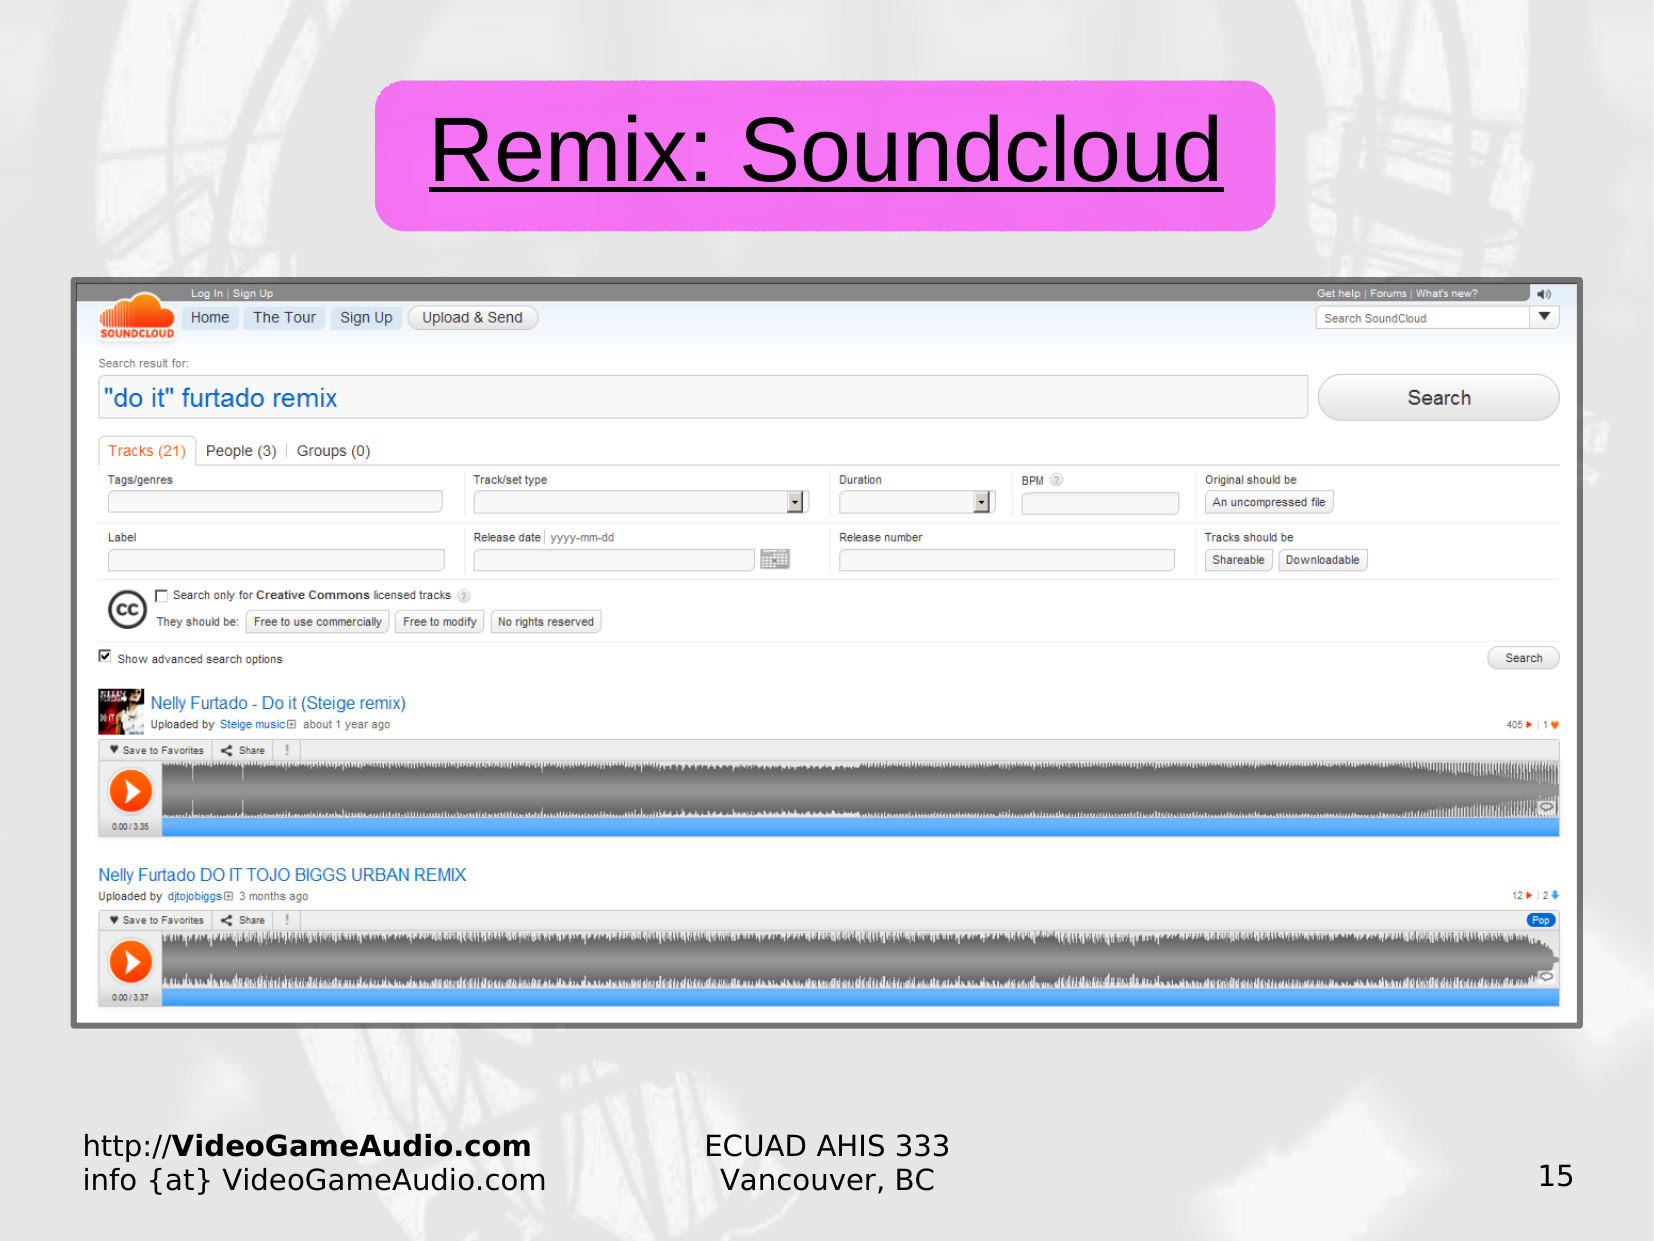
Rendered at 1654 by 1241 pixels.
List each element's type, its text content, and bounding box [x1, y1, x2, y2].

title Remix: Soundcloud [82, 49, 1571, 257]
picture [0, 0, 1654, 1241]
